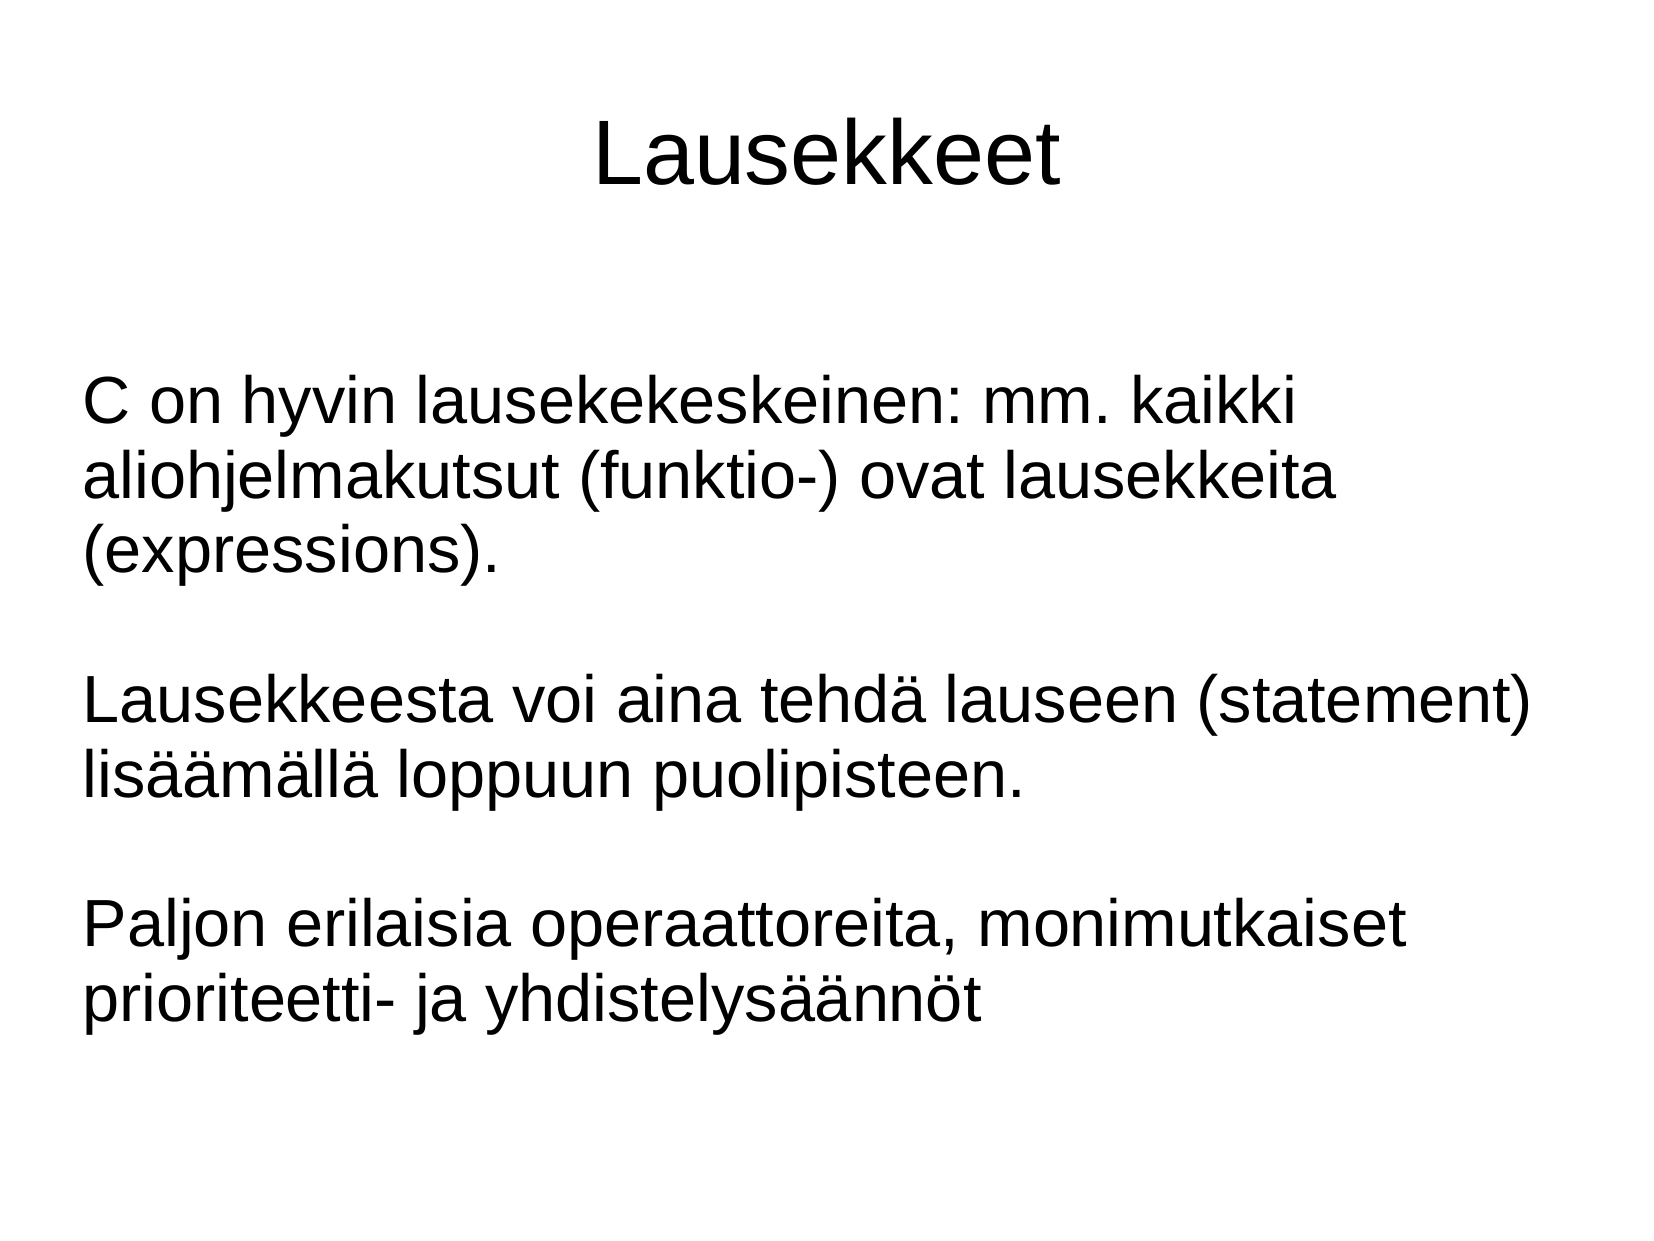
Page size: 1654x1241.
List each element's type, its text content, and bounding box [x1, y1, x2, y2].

title Lausekkeet [82, 56, 1571, 250]
subtitle C on hyvin lausekekeskeinen: mm. kaikki aliohjelmakutsut (funktio-) ovat lausekkeita (expressions). Lausekkeesta voi aina tehdä lauseen (statement) lisäämällä loppuun puolipisteen. Paljon erilaisia operaattoreita, monimutkaiset prioriteetti- ja yhdistelysäännöt [82, 297, 1571, 1102]
